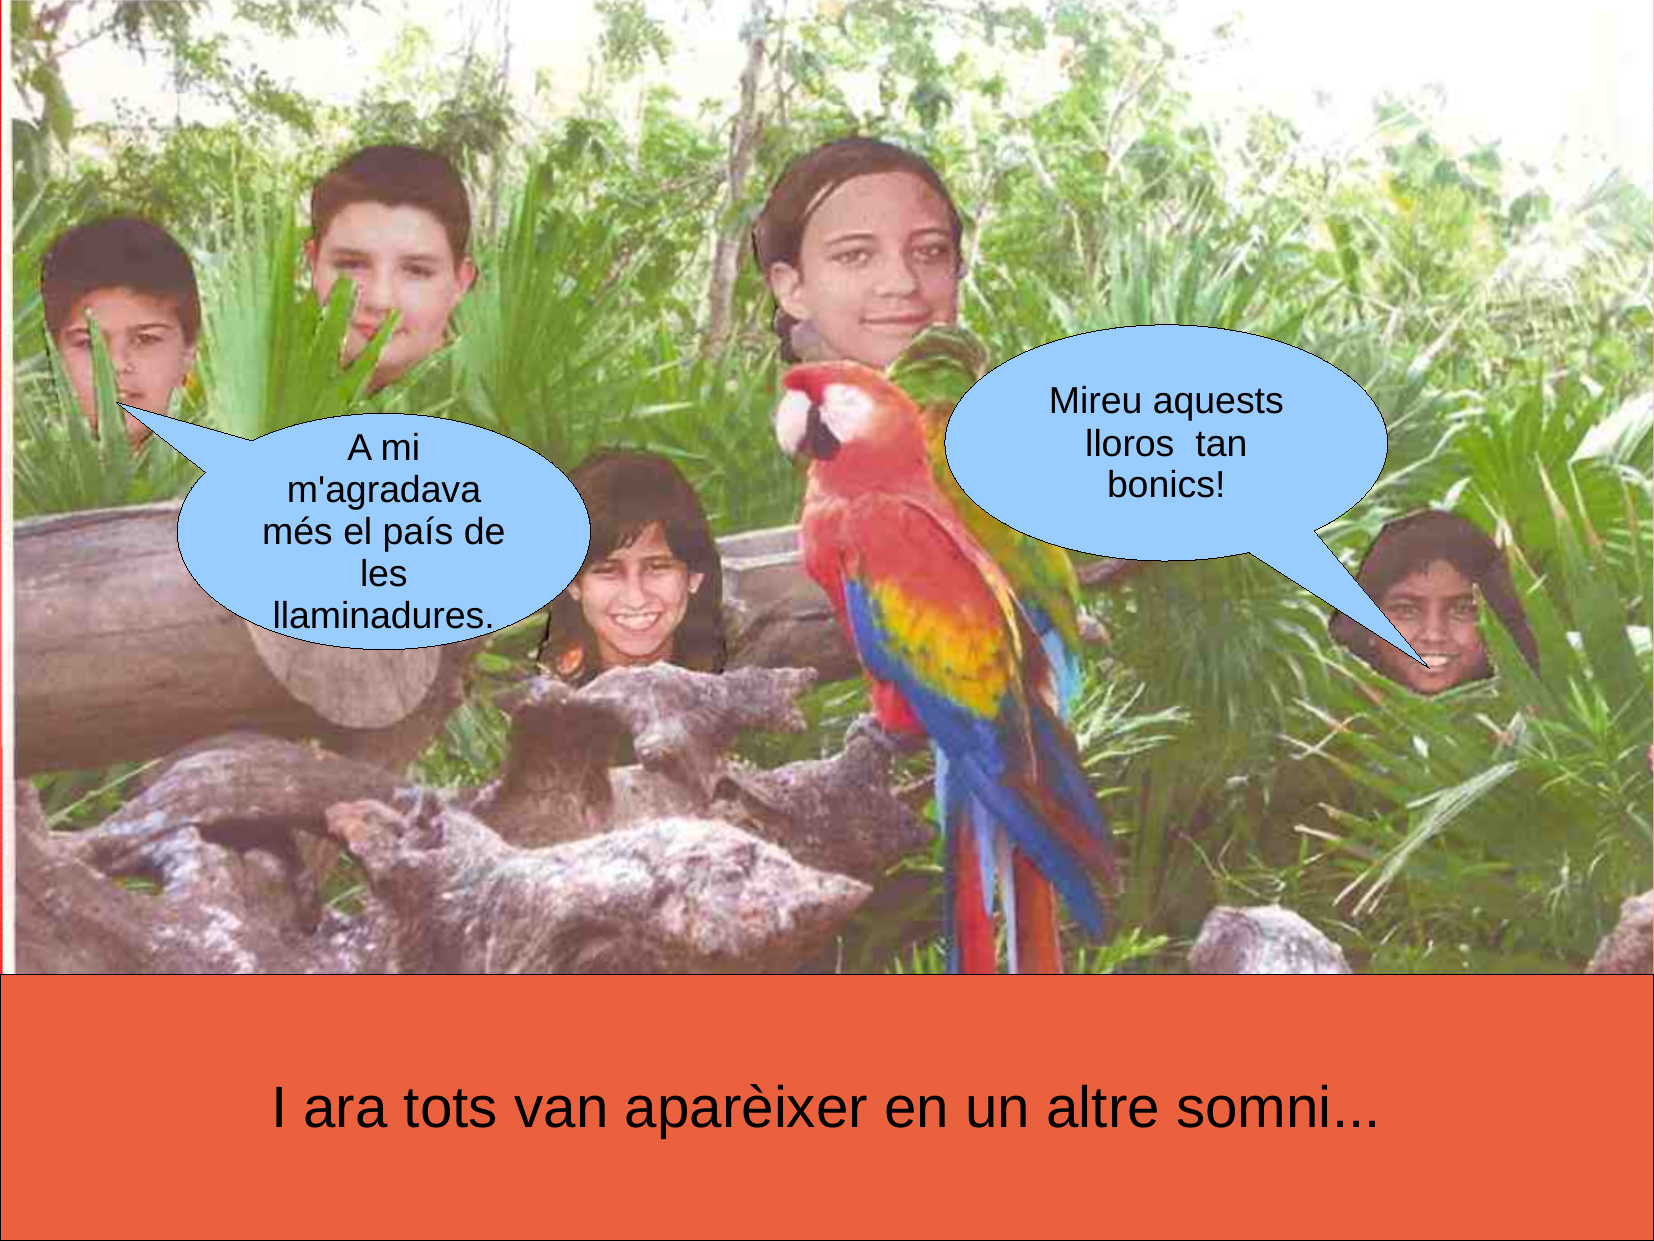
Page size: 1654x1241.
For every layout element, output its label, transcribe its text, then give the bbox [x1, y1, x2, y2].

text_box I ara tots van aparèixer en un altre somni... [0, 974, 1654, 1241]
text_box Mireu aquests lloros tan bonics! [944, 324, 1430, 669]
picture [0, 0, 1654, 974]
text_box A mi m'agradava més el país de les llaminadures. [116, 402, 591, 650]
